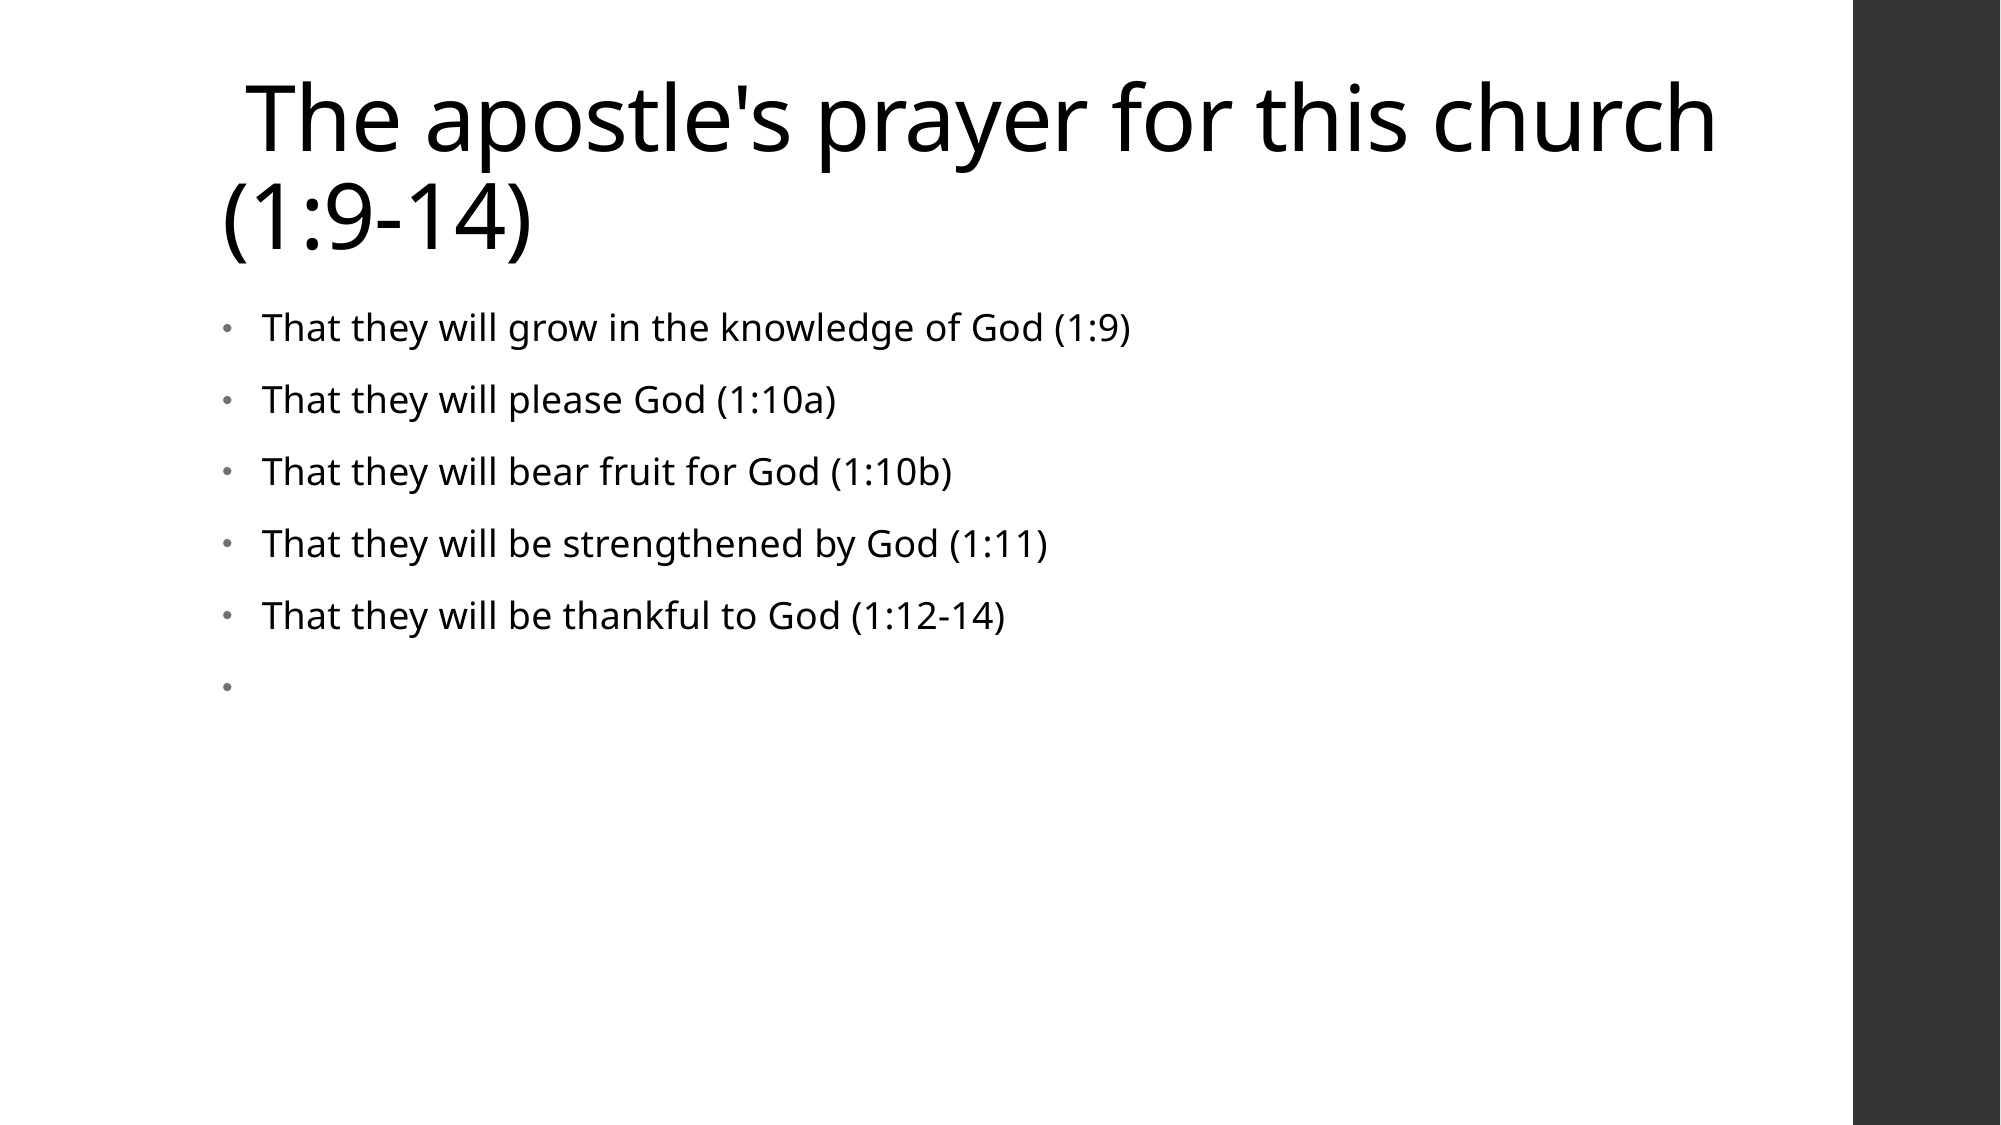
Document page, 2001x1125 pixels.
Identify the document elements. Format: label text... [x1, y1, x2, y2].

list That they will grow in the knowledge of God (1:9) That they will please God (1:10a) That they will bear fruit for God (1:10b) That they will be strengthened by God (1:11) That they will be thankful to God (1:12-14) [206, 299, 1617, 1014]
title The apostle's prayer for this church (1:9-14) [206, 60, 1797, 278]
